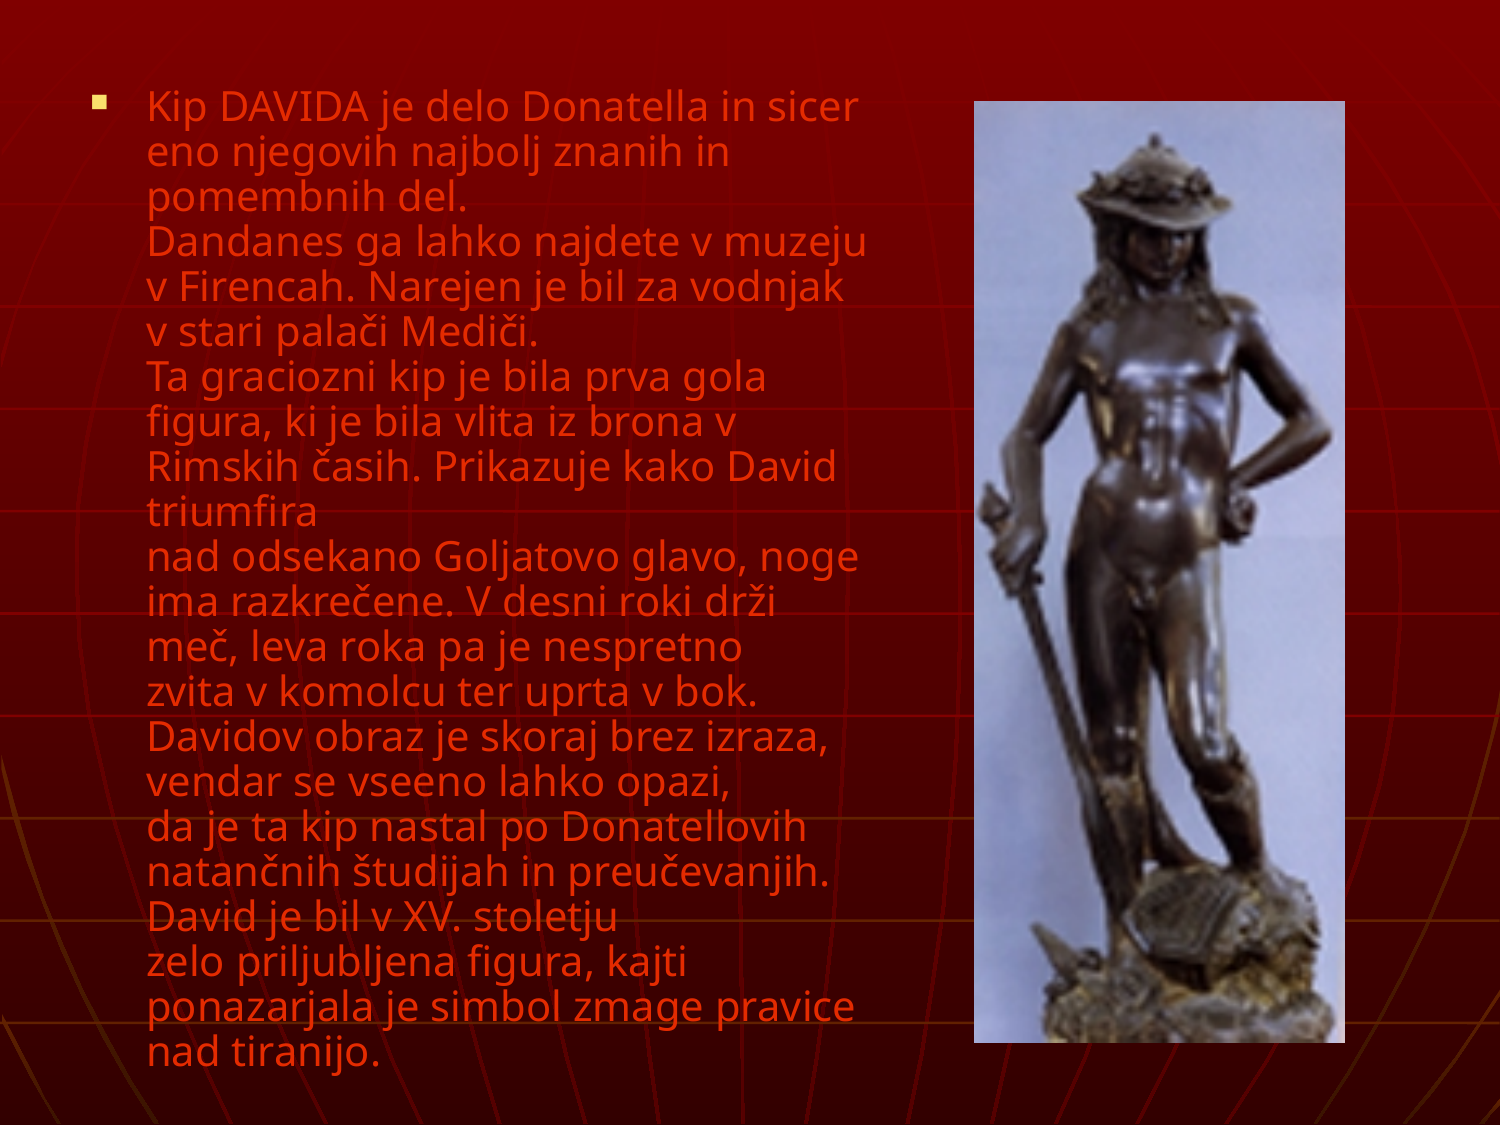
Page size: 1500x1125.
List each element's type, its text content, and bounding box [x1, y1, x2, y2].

list Kip DAVIDA je delo Donatella in sicer eno njegovih najbolj znanih in pomembnih del. Dandanes ga lahko najdete v muzeju v Firencah. Narejen je bil za vodnjak v stari palači Mediči. Ta graciozni kip je bila prva gola figura, ki je bila vlita iz brona v Rimskih časih. Prikazuje kako David triumfira nad odsekano Goljatovo glavo, noge ima razkrečene. V desni roki drži meč, leva roka pa je nespretno zvita v komolcu ter uprta v bok. Davidov obraz je skoraj brez izraza, vendar se vseeno lahko opazi, da je ta kip nastal po Donatellovih natančnih študijah in preučevanjih. David je bil v XV. stoletju zelo priljubljena figura, kajti ponazarjala je simbol zmage pravice nad tiranijo. [75, 78, 892, 1125]
picture [974, 101, 1345, 1043]
